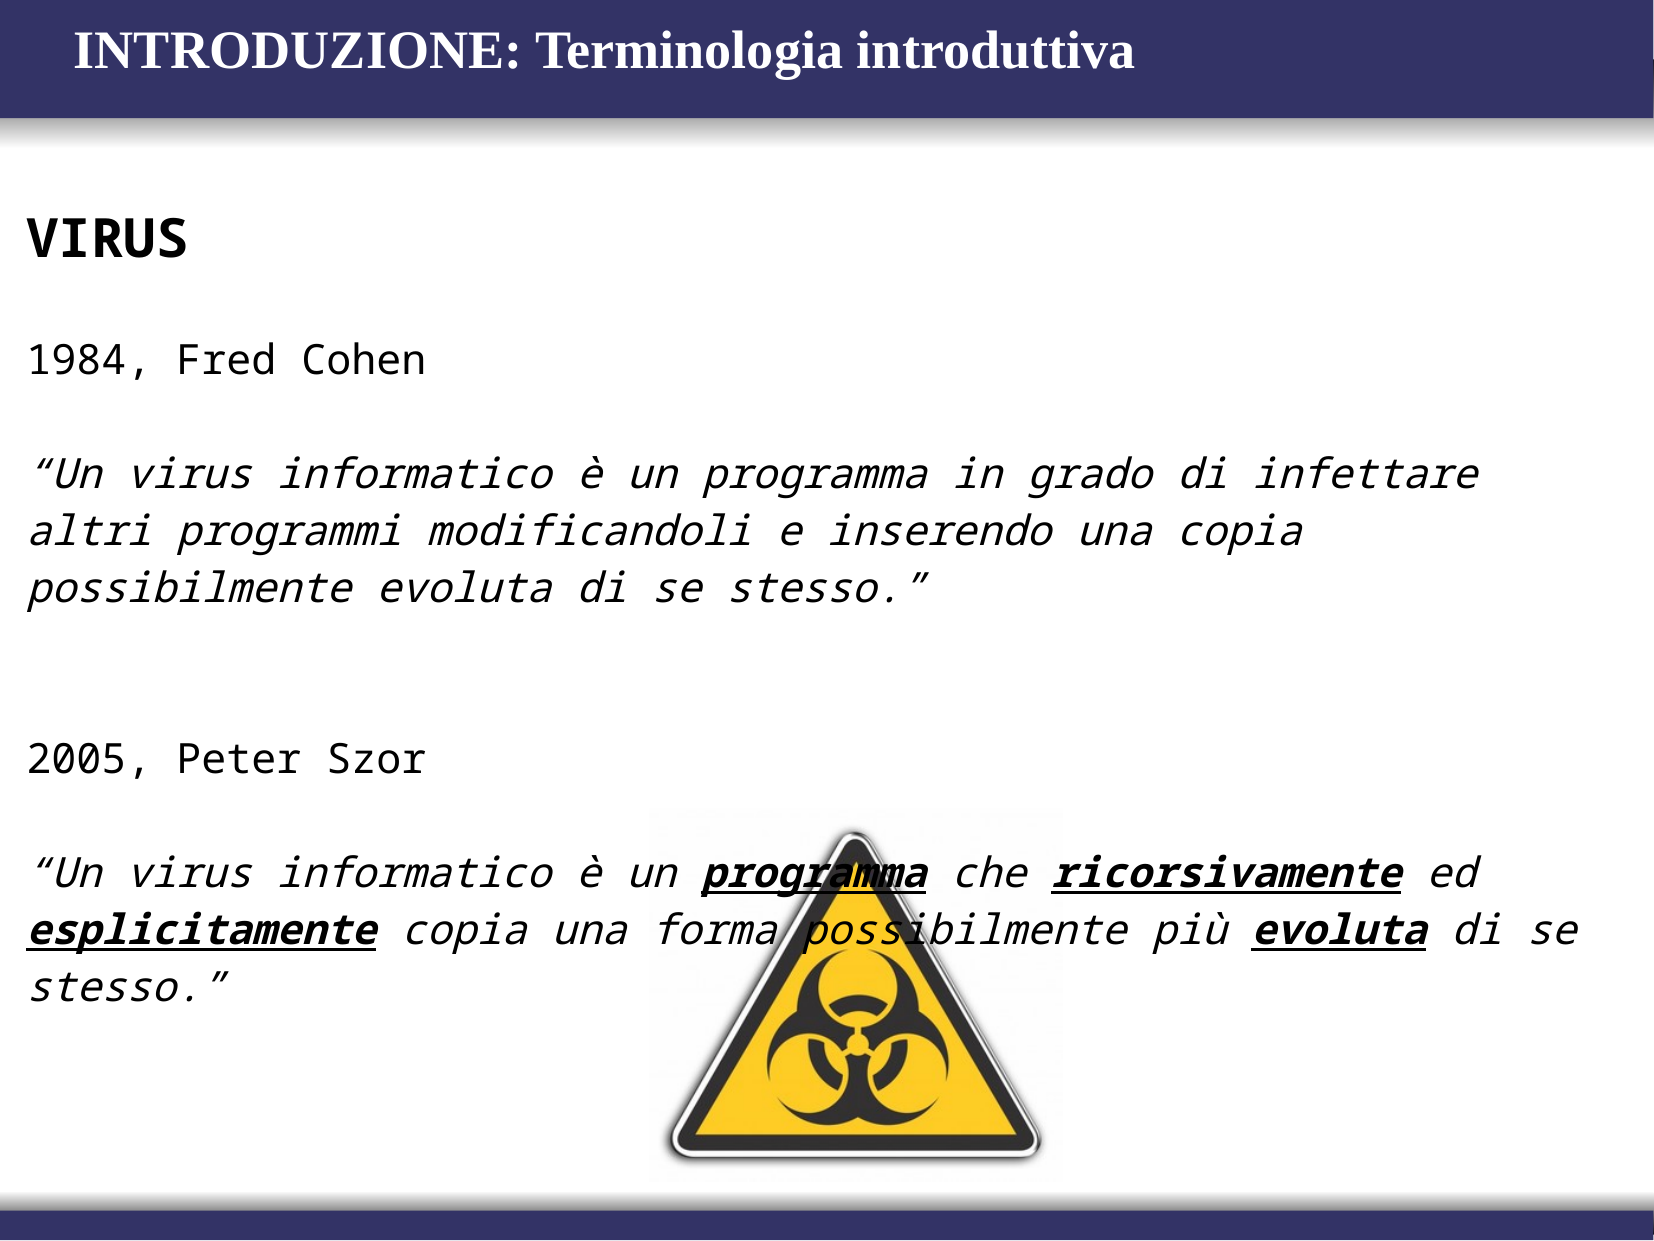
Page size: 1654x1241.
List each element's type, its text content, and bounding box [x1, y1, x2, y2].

text_box INTRODUZIONE: Terminologia introduttiva [59, 12, 1152, 89]
picture [649, 808, 1063, 1182]
text_box [0, 0, 1654, 148]
text_box [0, 1192, 1654, 1241]
text_box VIRUS 1984, Fred Cohen “Un virus informatico è un programma in grado di infettare altri programmi modificandoli e inserendo una copia possibilmente evoluta di se stesso.” 2005, Peter Szor “Un virus informatico è un programma che ricorsivamente ed esplicitamente copia una forma possibilmente più evoluta di se stesso.” [11, 191, 1595, 804]
